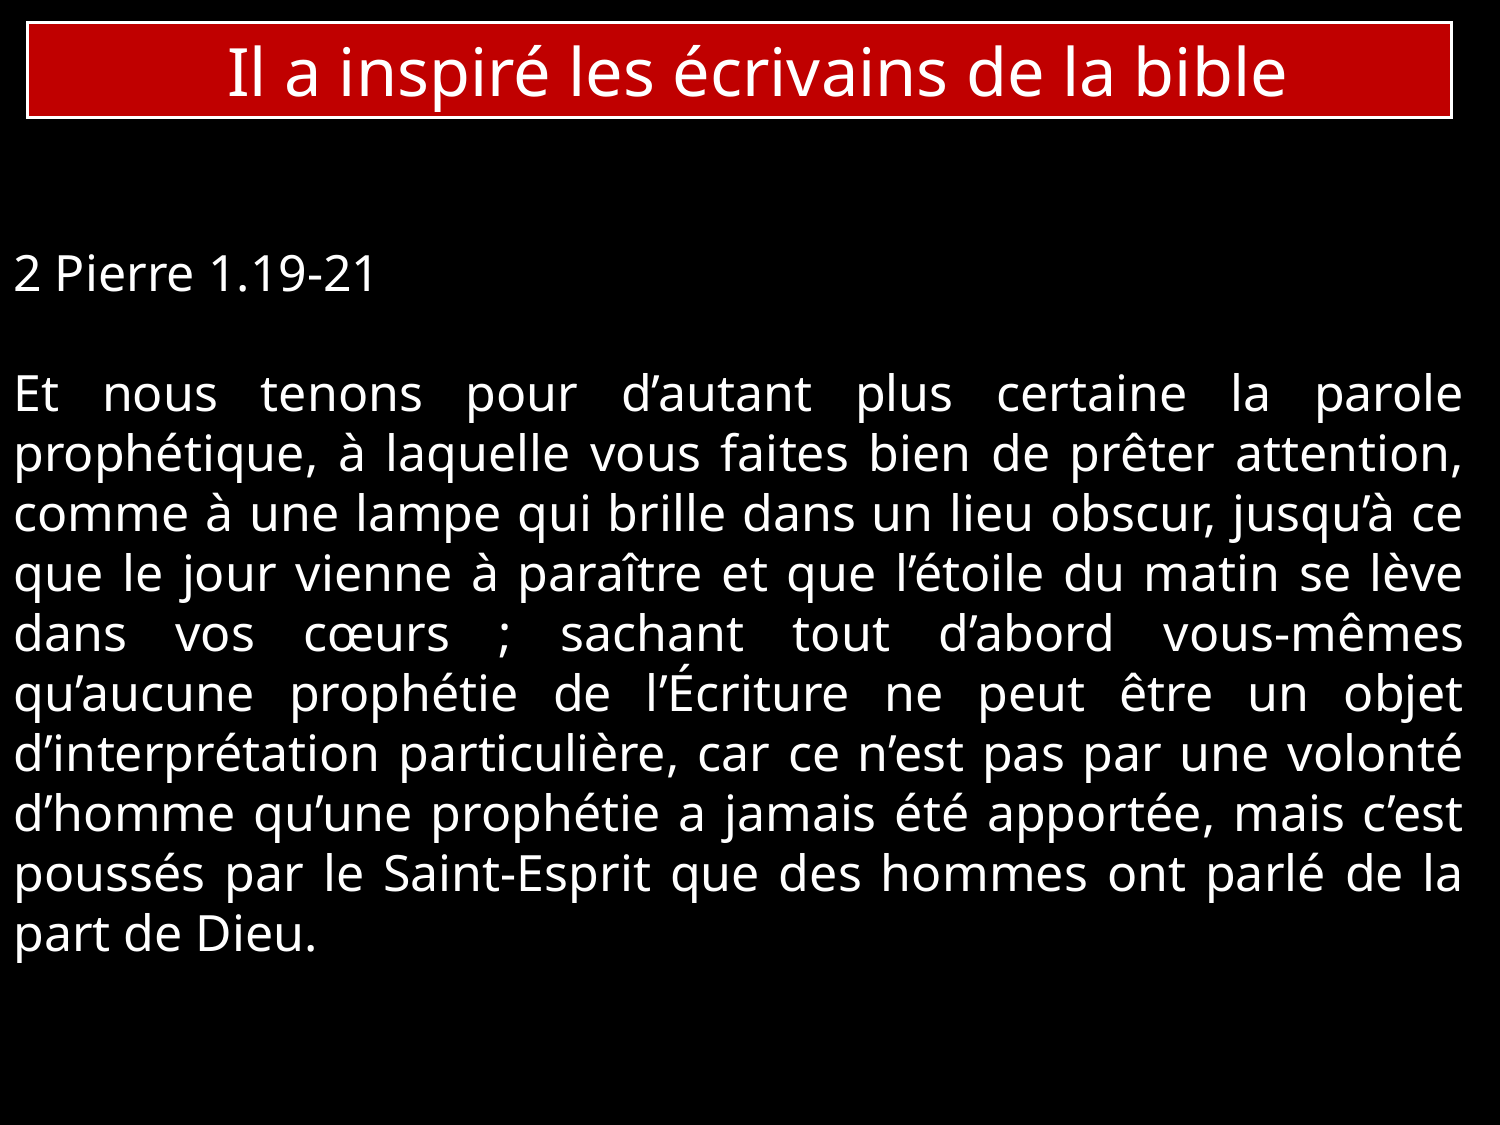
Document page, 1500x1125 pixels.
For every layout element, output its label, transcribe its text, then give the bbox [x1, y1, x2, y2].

text_box Il a inspiré les écrivains de la bible [27, 22, 1452, 118]
text_box 2 Pierre 1.19-21 Et nous tenons pour d’autant plus certaine la parole prophétique, à laquelle vous faites bien de prêter attention, comme à une lampe qui brille dans un lieu obscur, jusqu’à ce que le jour vienne à paraître et que l’étoile du matin se lève dans vos cœurs ; sachant tout d’abord vous-mêmes qu’aucune prophétie de l’Écriture ne peut être un objet d’interprétation particulière, car ce n’est pas par une volonté d’homme qu’une prophétie a jamais été apportée, mais c’est poussés par le Saint-Esprit que des hommes ont parlé de la part de Dieu. [0, 234, 1480, 969]
